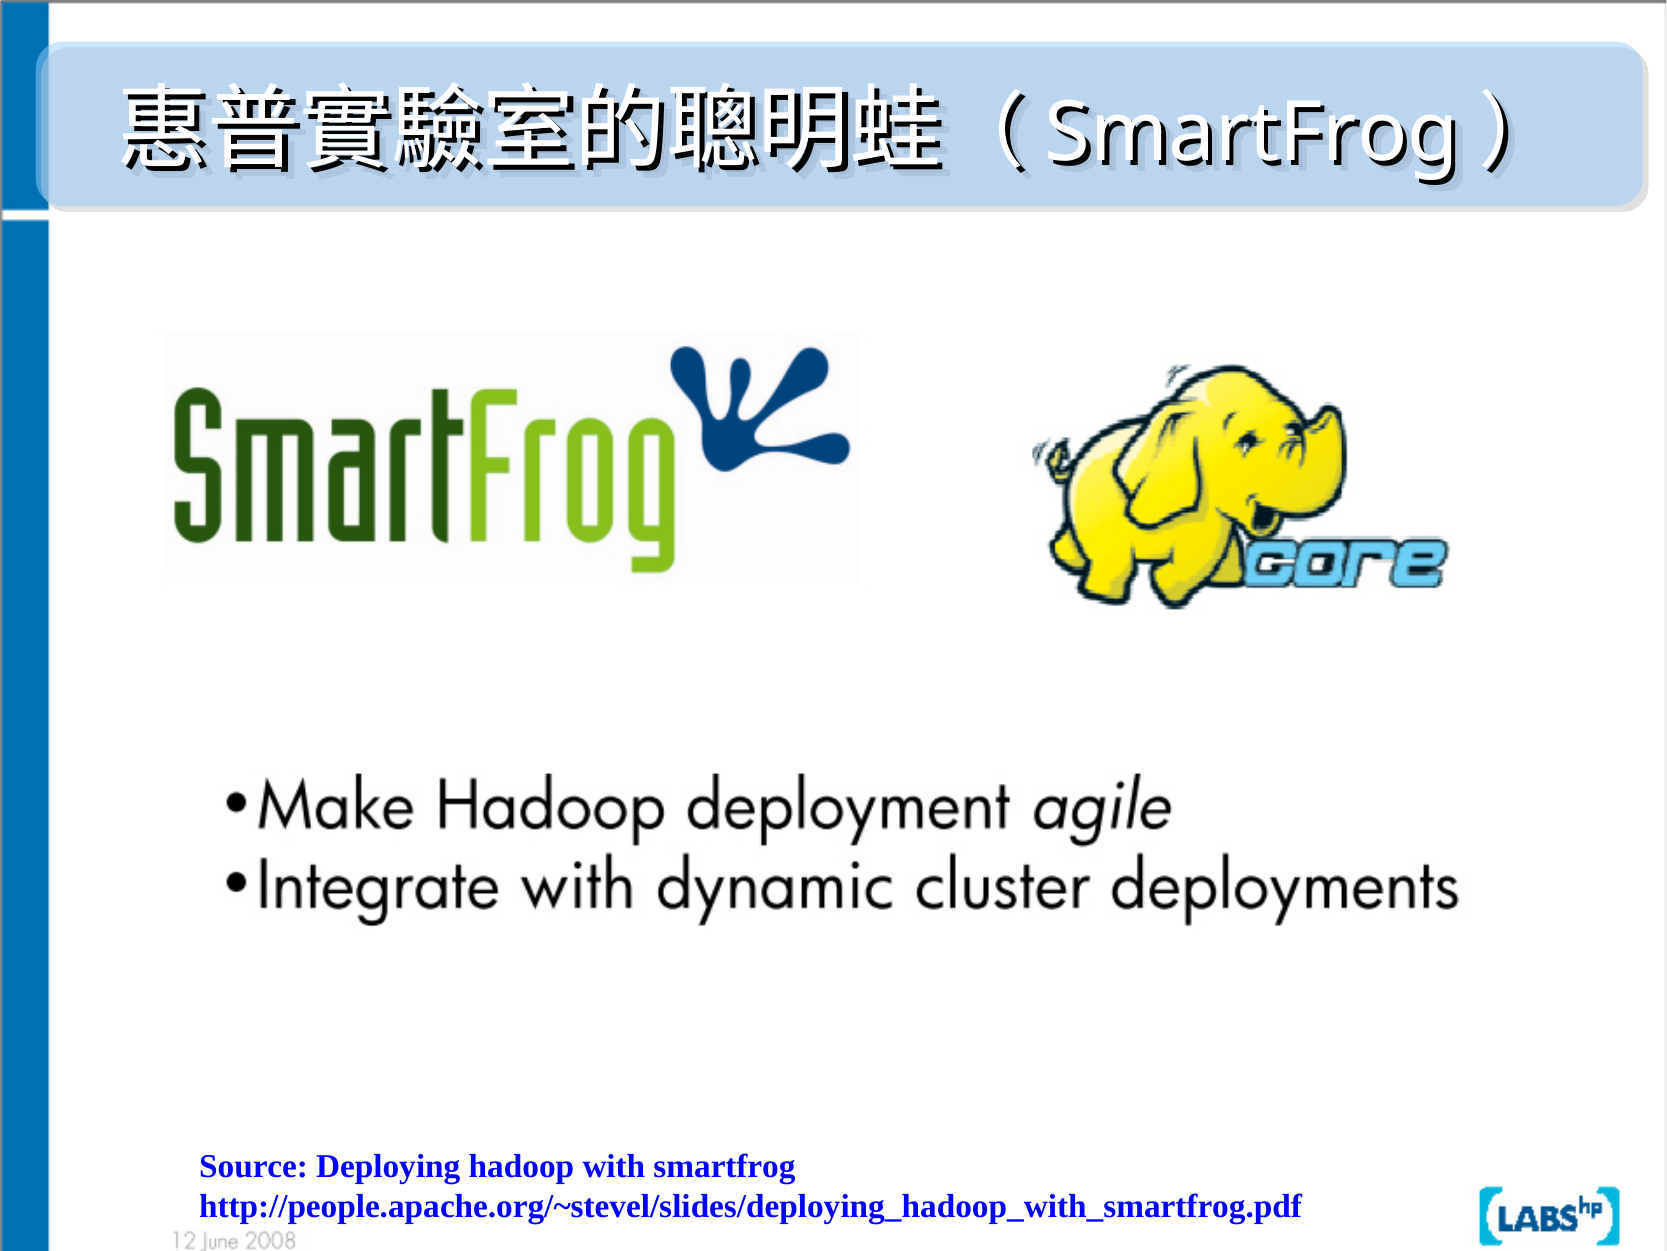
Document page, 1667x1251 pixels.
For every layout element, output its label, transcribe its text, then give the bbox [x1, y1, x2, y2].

text_box Source: Deploying hadoop with smartfrog http://people.apache.org/~stevel/slides/deploying_hadoop_with_smartfrog.pdf [184, 1137, 1524, 1232]
text_box 惠普實驗室的聰明蛙（SmartFrog） [35, 41, 1643, 206]
picture [0, 0, 1667, 1251]
